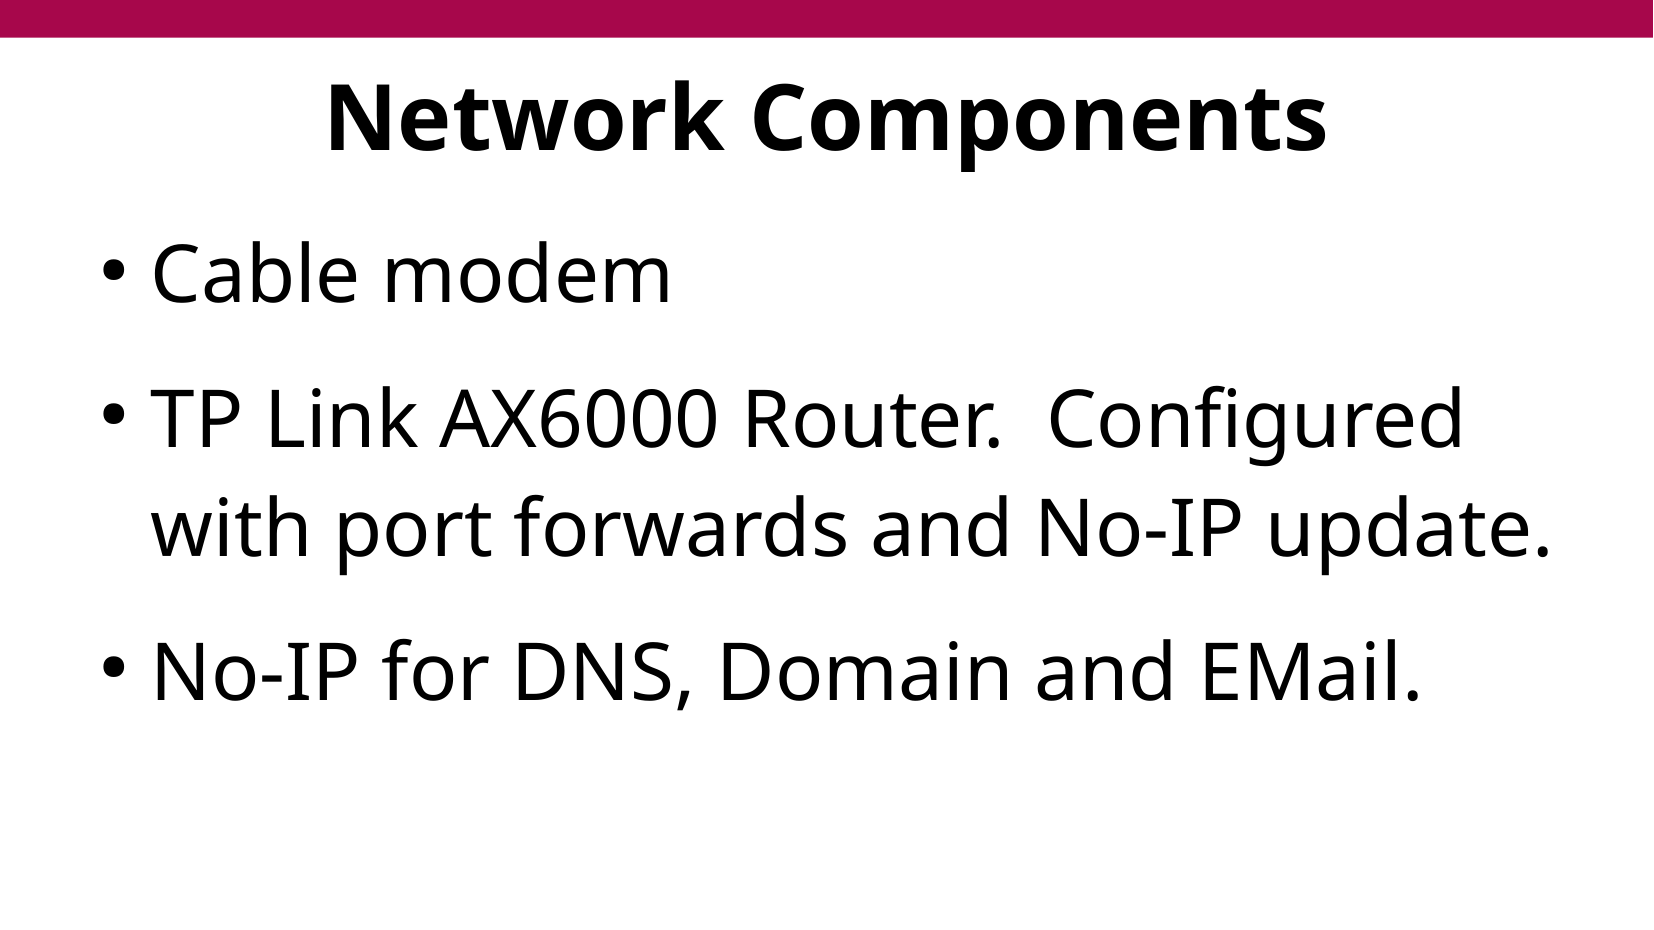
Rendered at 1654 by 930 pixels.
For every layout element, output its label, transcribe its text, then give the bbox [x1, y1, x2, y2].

list Cable modem TP Link AX6000 Router. Configured with port forwards and No-IP update. No-IP for DNS, Domain and EMail. [82, 217, 1571, 757]
title Network Components [82, 36, 1571, 193]
